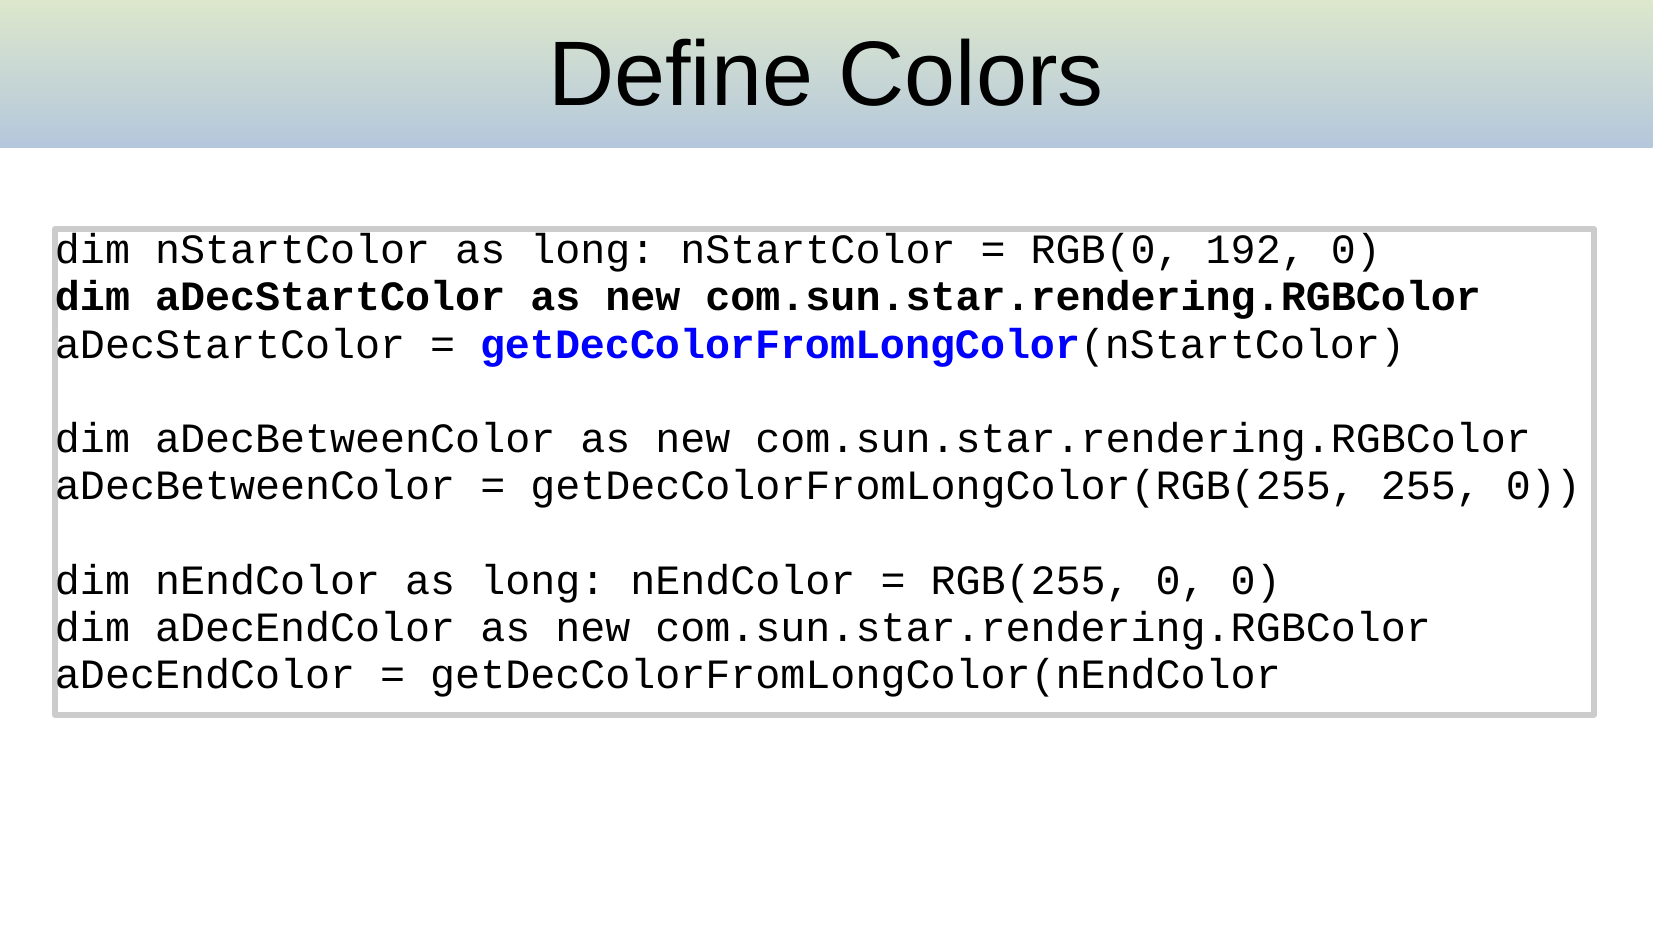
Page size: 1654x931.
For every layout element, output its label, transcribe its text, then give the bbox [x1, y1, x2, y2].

text_box dim nStartColor as long: nStartColor = RGB(0, 192, 0) dim aDecStartColor as new com.sun.star.rendering.RGBColor aDecStartColor = getDecColorFromLongColor(nStartColor) dim aDecBetweenColor as new com.sun.star.rendering.RGBColor aDecBetweenColor = getDecColorFromLongColor(RGB(255, 255, 0)) dim nEndColor as long: nEndColor = RGB(255, 0, 0) dim aDecEndColor as new com.sun.star.rendering.RGBColor aDecEndColor = getDecColorFromLongColor(nEndColor [55, 228, 1594, 715]
title Define Colors [0, 0, 1653, 148]
